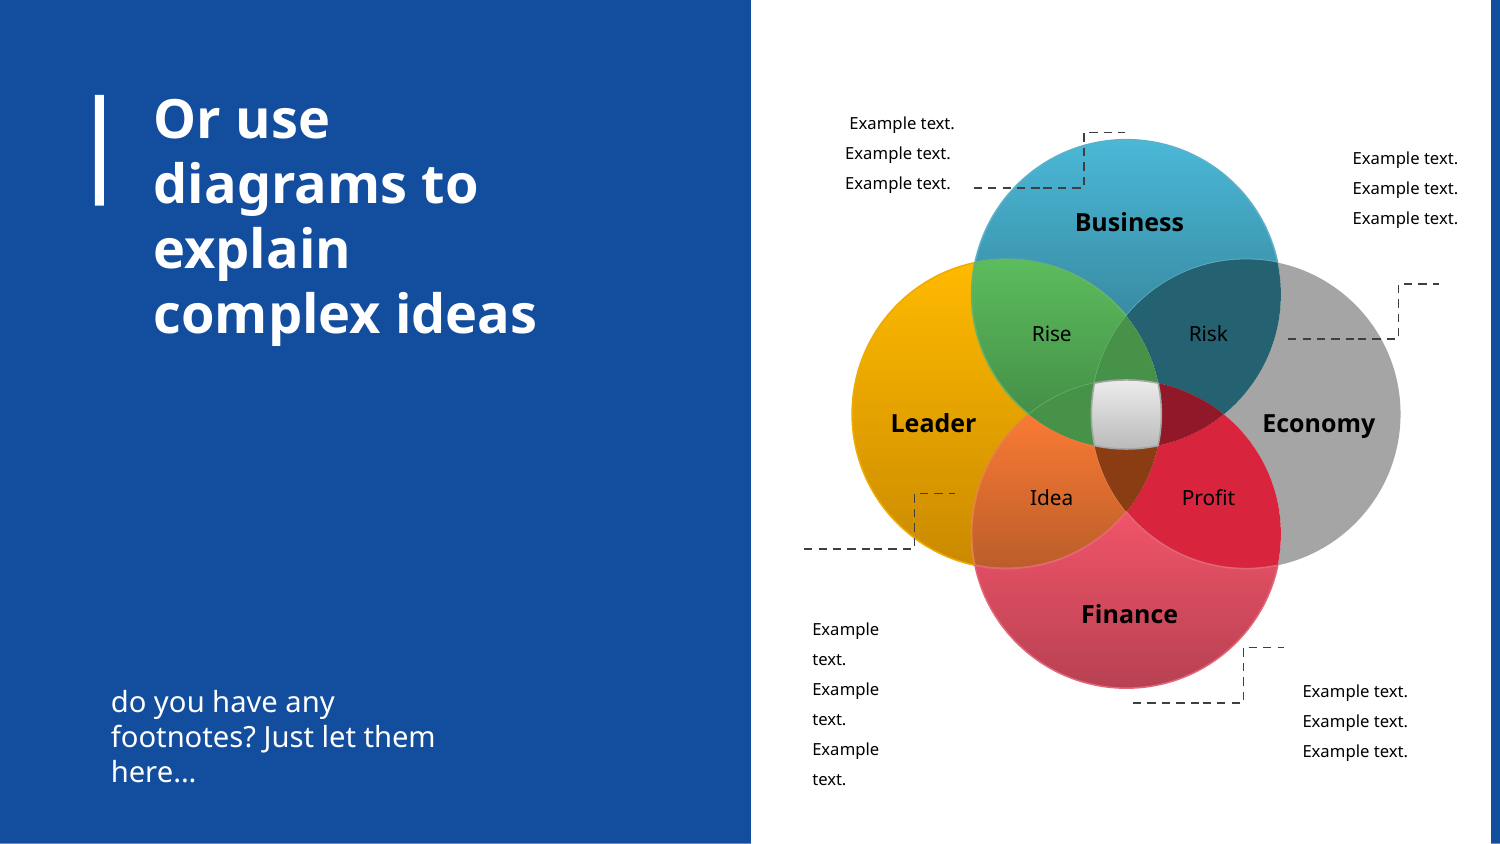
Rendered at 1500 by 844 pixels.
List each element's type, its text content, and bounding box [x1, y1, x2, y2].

text_box Example text. Example text. Example text. [1337, 130, 1476, 207]
text_box Leader [860, 400, 1006, 430]
text_box Finance [1057, 591, 1203, 622]
text_box Idea [994, 476, 1109, 507]
text_box [852, 139, 1401, 689]
title Or use diagrams to explain complex ideas [138, 69, 563, 289]
text_box Example text. Example text. Example text. [797, 601, 930, 678]
text_box Example text. Example text. Example text. [785, 95, 971, 172]
text_box Profit [1151, 476, 1266, 507]
text_box Example text. Example text. Example text. [1287, 663, 1433, 740]
text_box Rise [994, 313, 1109, 344]
text_box Business [1057, 199, 1203, 229]
text_box do you have any footnotes? Just let them here... [95, 668, 477, 770]
text_box Economy [1246, 400, 1392, 430]
text_box Risk [1151, 313, 1266, 344]
